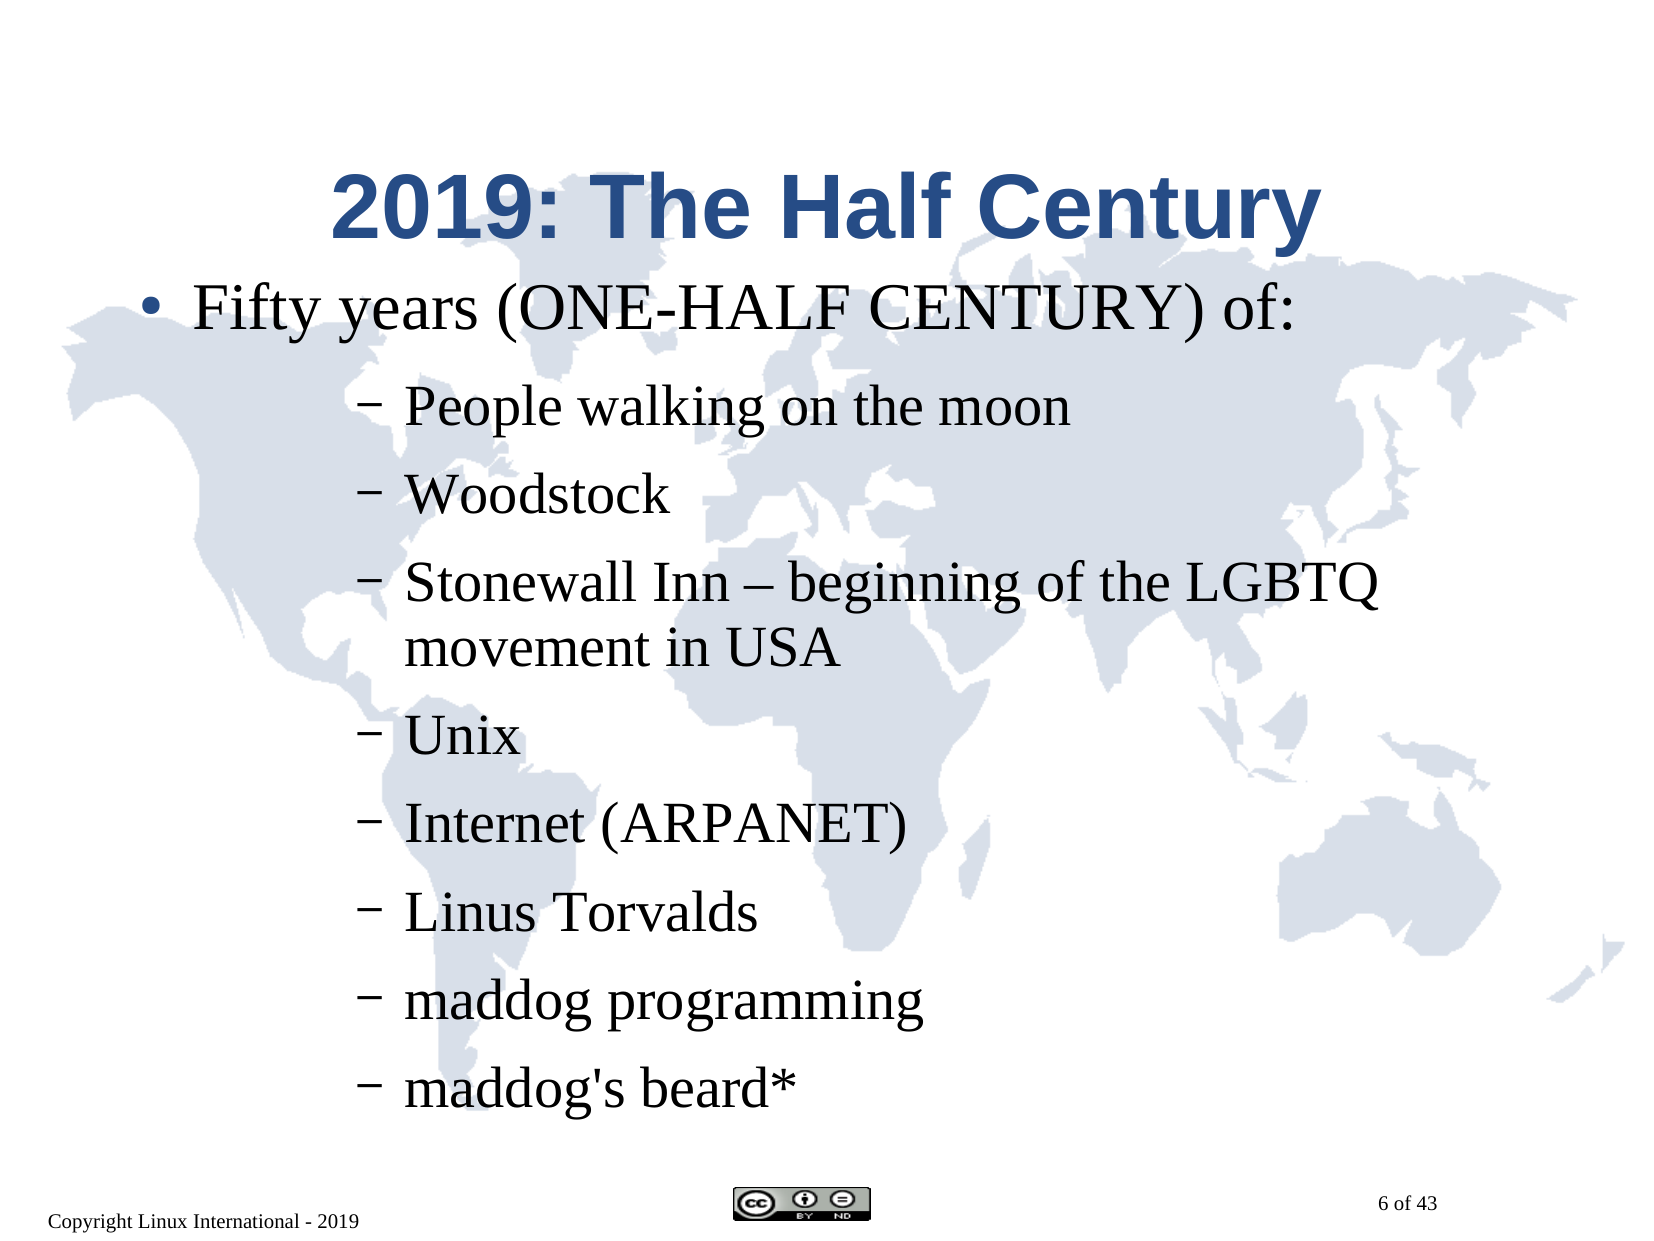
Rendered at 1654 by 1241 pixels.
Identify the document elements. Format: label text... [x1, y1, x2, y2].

list Fifty years (ONE-HALF CENTURY) of: People walking on the moon Woodstock Stonewall Inn – beginning of the LGBTQ movement in USA Unix Internet (ARPANET) Linus Torvalds maddog programming maddog's beard* [121, 270, 1533, 1218]
title 2019: The Half Century [121, 102, 1533, 270]
picture [37, 91, 1653, 1147]
